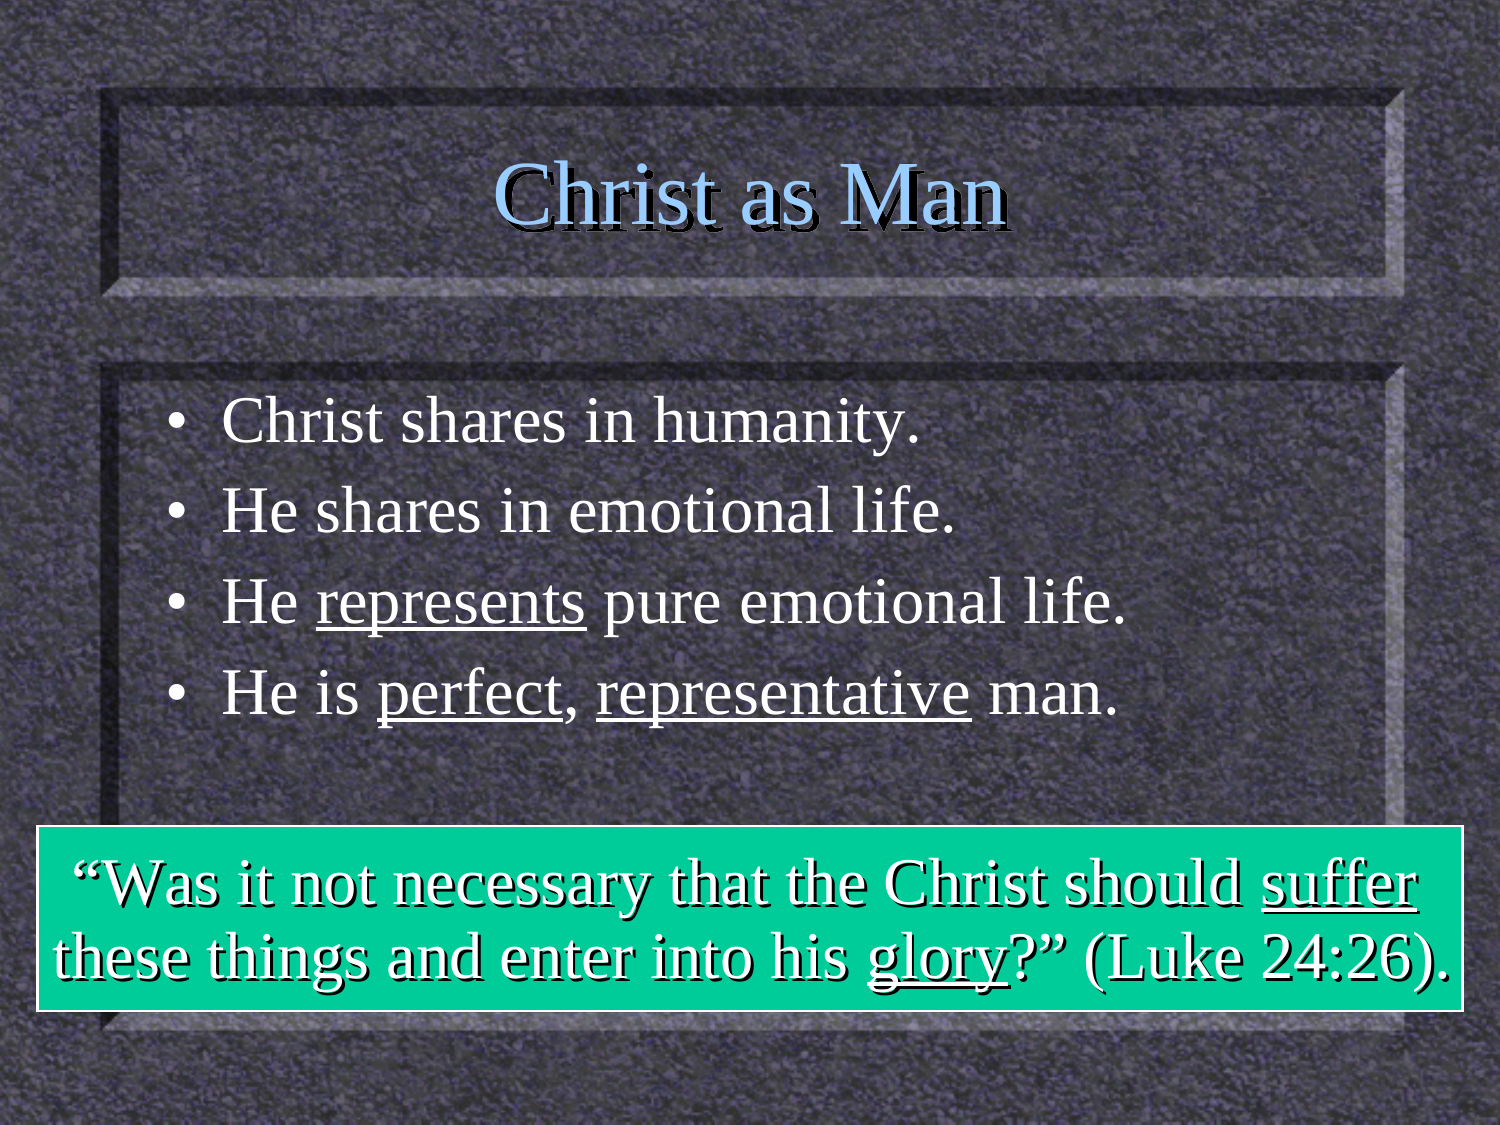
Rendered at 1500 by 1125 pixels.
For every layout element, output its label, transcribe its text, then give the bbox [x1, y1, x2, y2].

title Christ as Man [150, 135, 1351, 253]
list Christ shares in humanity. He shares in emotional life. He represents pure emotional life. He is perfect, representative man. [149, 374, 1375, 826]
picture [0, 0, 1500, 1125]
text_box “Was it not necessary that the Christ should suffer these things and enter into his glory?” (Luke 24:26). [37, 826, 1463, 1012]
